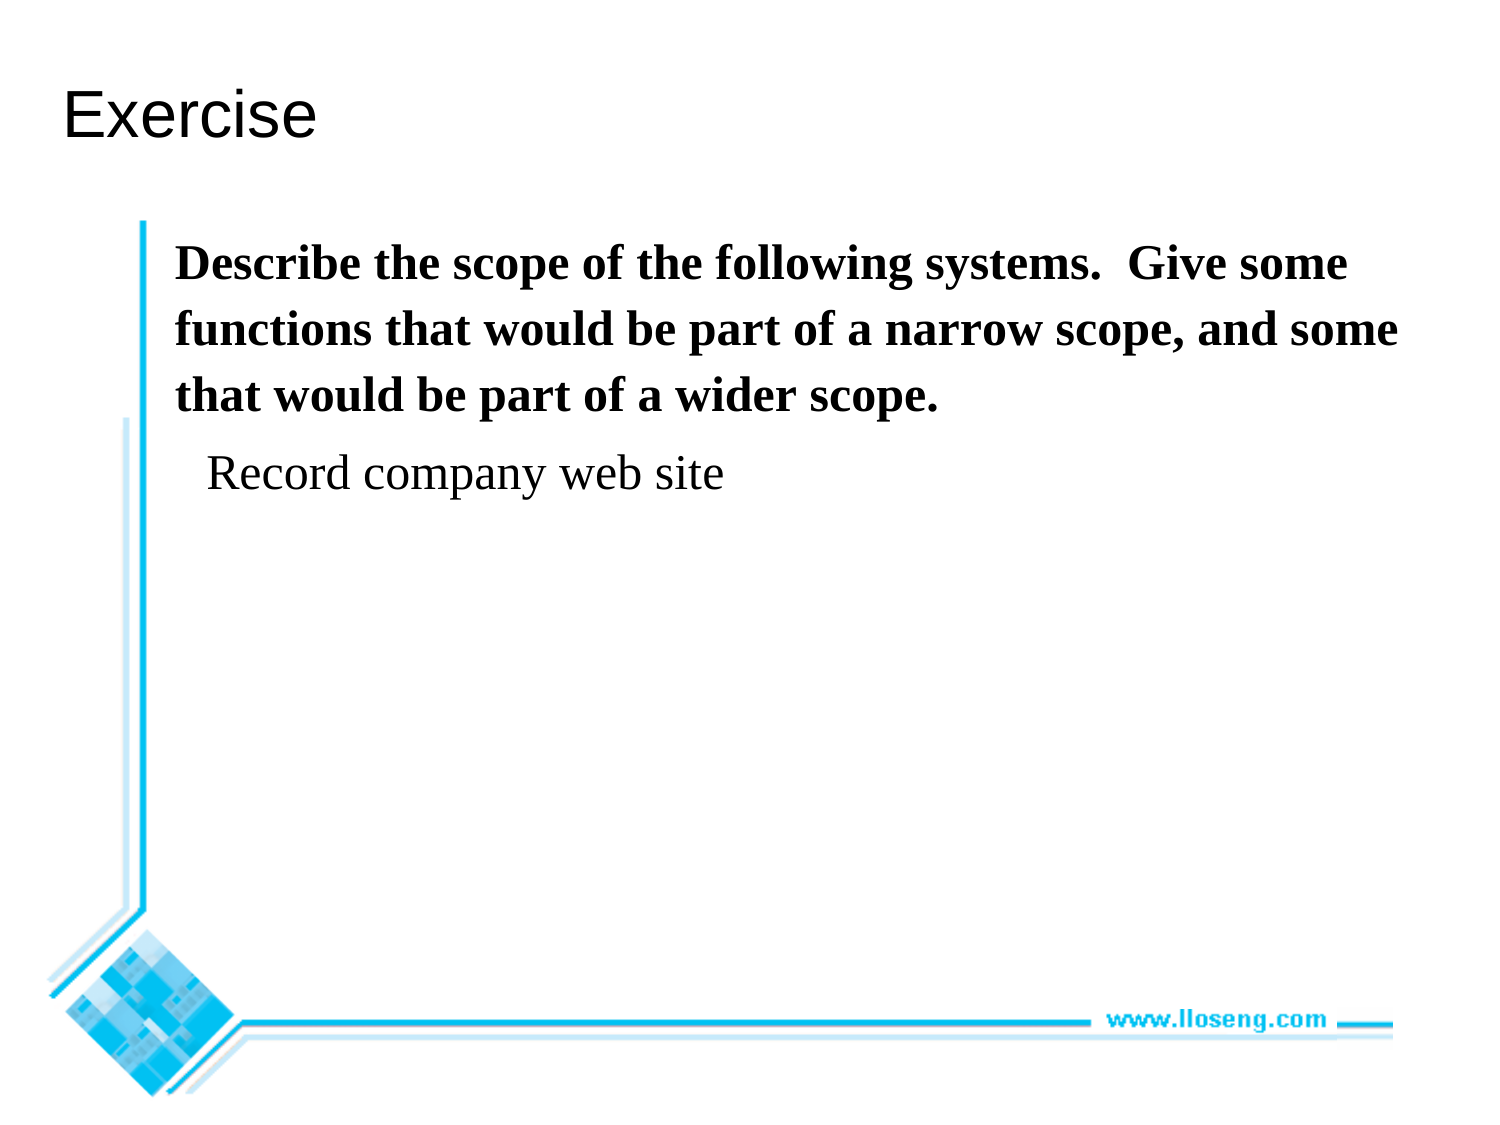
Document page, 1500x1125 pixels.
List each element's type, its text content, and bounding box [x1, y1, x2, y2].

picture [35, 209, 1393, 1099]
list Describe the scope of the following systems. Give some functions that would be part of a narrow scope, and some that would be part of a wider scope. Record company web site [174, 224, 1413, 1013]
title Exercise [62, 37, 1413, 188]
